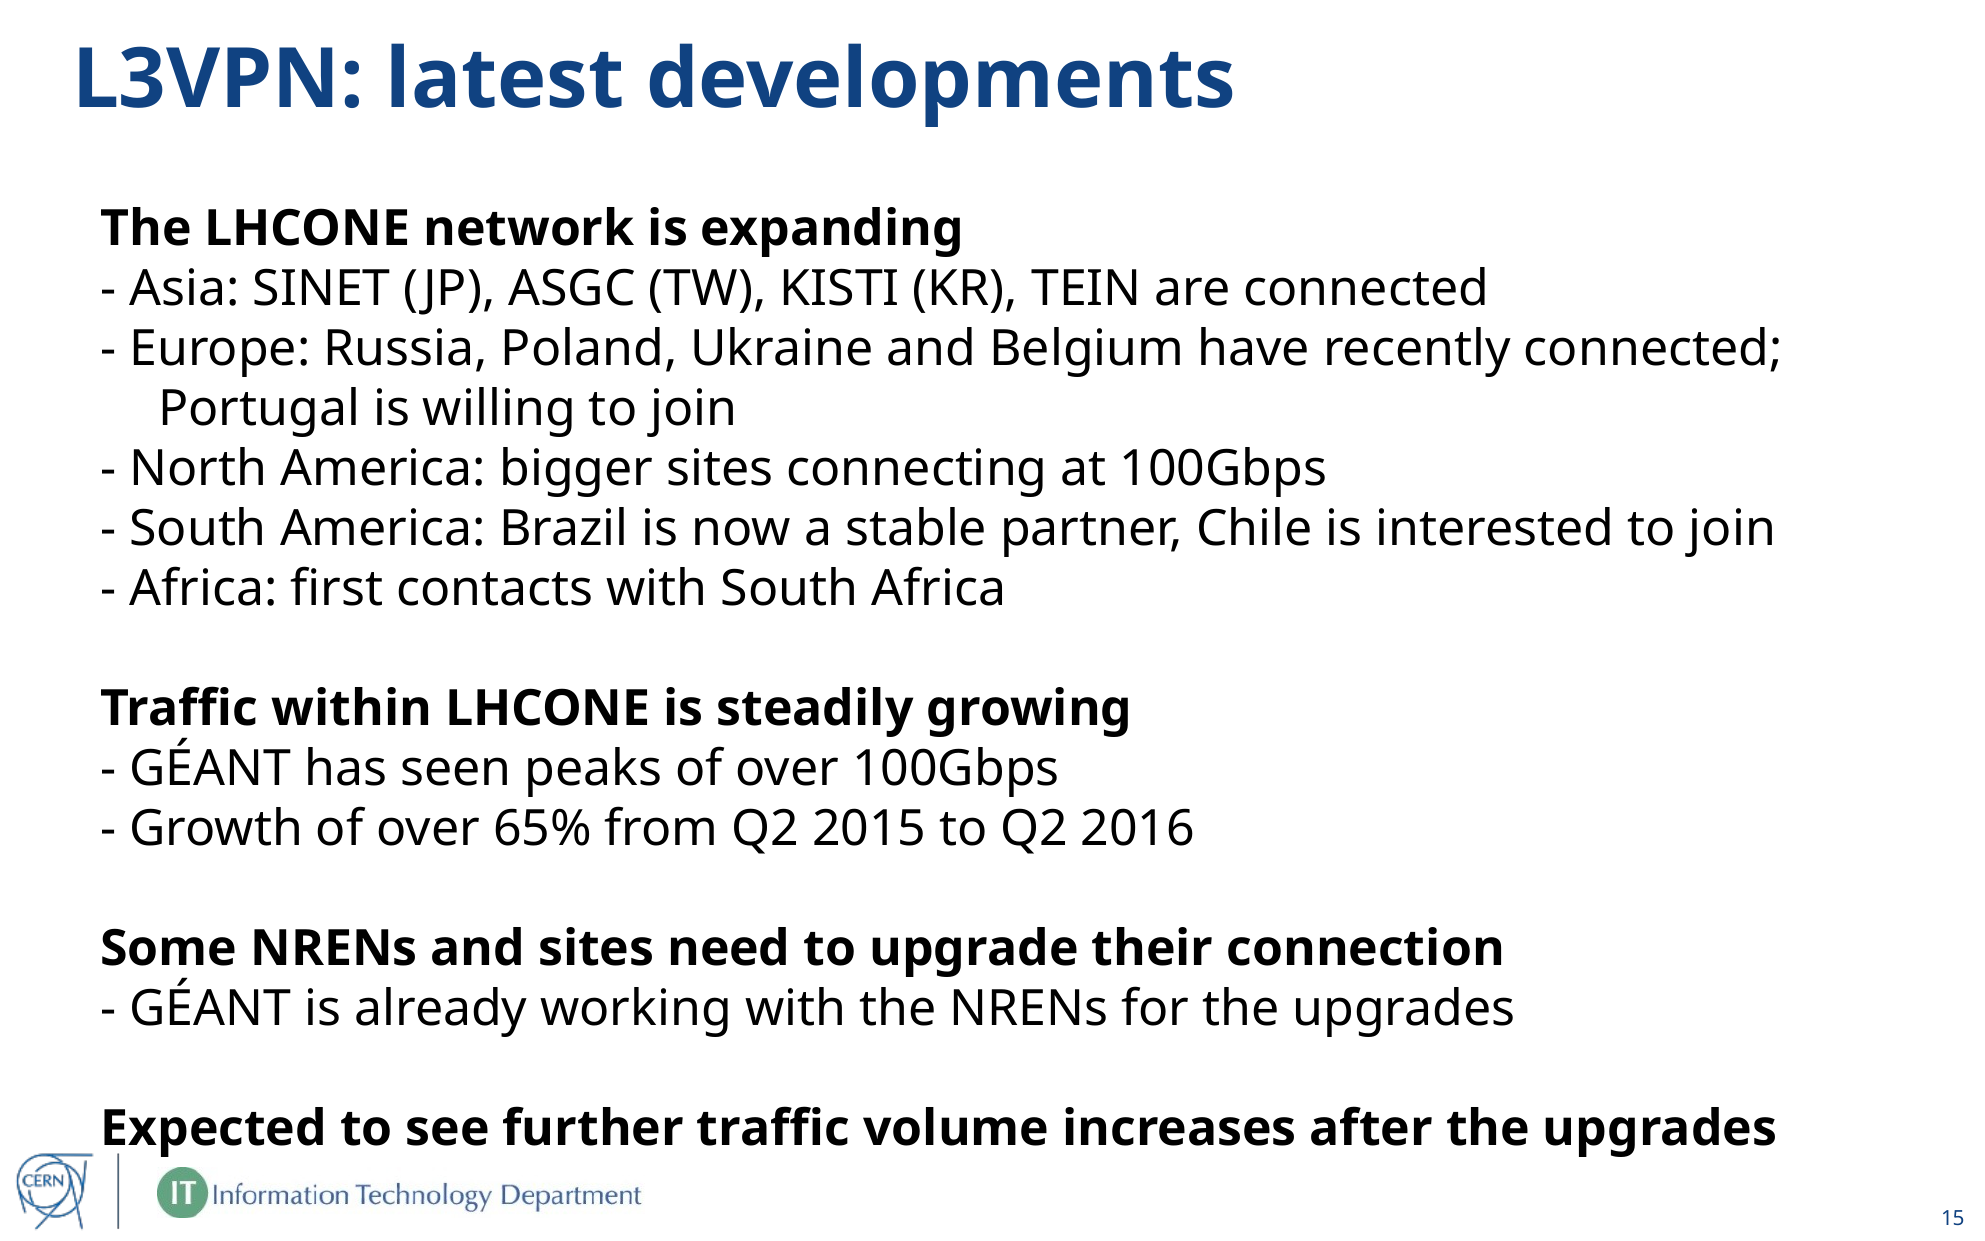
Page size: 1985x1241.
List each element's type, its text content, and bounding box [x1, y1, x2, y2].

picture [19, 1188, 64, 1207]
picture [16, 1188, 64, 1236]
picture [51, 1200, 64, 1215]
text_box The LHCONE network is expanding - Asia: SINET (JP), ASGC (TW), KISTI (KR), TEIN are connected - Europe: Russia, Poland, Ukraine and Belgium have recently connected; Portugal is willing to join - North America: bigger sites connecting at 100Gbps - South America: Brazil is now a stable partner, Chile is interested to join - Africa: first contacts with South Africa Traffic within LHCONE is steadily growing - GÉANT has seen peaks of over 100Gbps - Growth of over 65% from Q2 2015 to Q2 2016 Some NRENs and sites need to upgrade their connection - GÉANT is already working with the NRENs for the upgrades Expected to see further traffic volume increases after the upgrades [85, 187, 1915, 1241]
title L3VPN: latest developments [72, 0, 1834, 166]
picture [38, 1207, 55, 1215]
